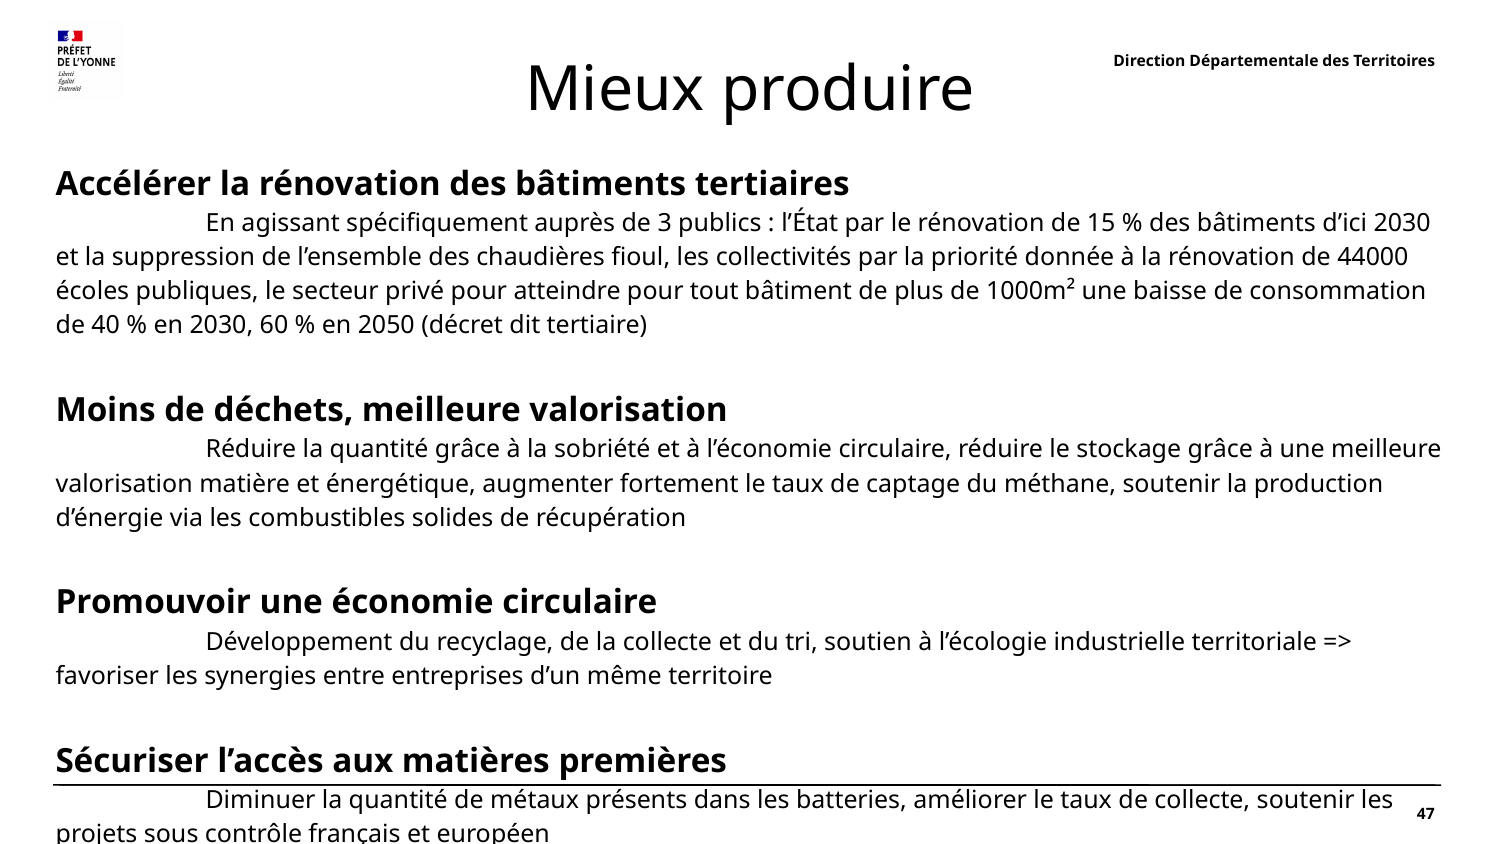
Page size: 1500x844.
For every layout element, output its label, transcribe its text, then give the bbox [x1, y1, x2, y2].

text_box Accélérer la rénovation des bâtiments tertiaires En agissant spécifiquement auprès de 3 publics : l’État par le rénovation de 15 % des bâtiments d’ici 2030 et la suppression de l’ensemble des chaudières fioul, les collectivités par la priorité donnée à la rénovation de 44000 écoles publiques, le secteur privé pour atteindre pour tout bâtiment de plus de 1000m² une baisse de consommation de 40 % en 2030, 60 % en 2050 (décret dit tertiaire) Moins de déchets, meilleure valorisation Réduire la quantité grâce à la sobriété et à l’économie circulaire, réduire le stockage grâce à une meilleure valorisation matière et énergétique, augmenter fortement le taux de captage du méthane, soutenir la production d’énergie via les combustibles solides de récupération Promouvoir une économie circulaire Développement du recyclage, de la collecte et du tri, soutien à l’écologie industrielle territoriale => favoriser les synergies entre entreprises d’un même territoire Sécuriser l’accès aux matières premières Diminuer la quantité de métaux présents dans les batteries, améliorer le taux de collecte, soutenir les projets sous contrôle français et européen [55, 159, 1447, 779]
title Mieux produire [75, 16, 1426, 158]
picture [49, 20, 75, 101]
